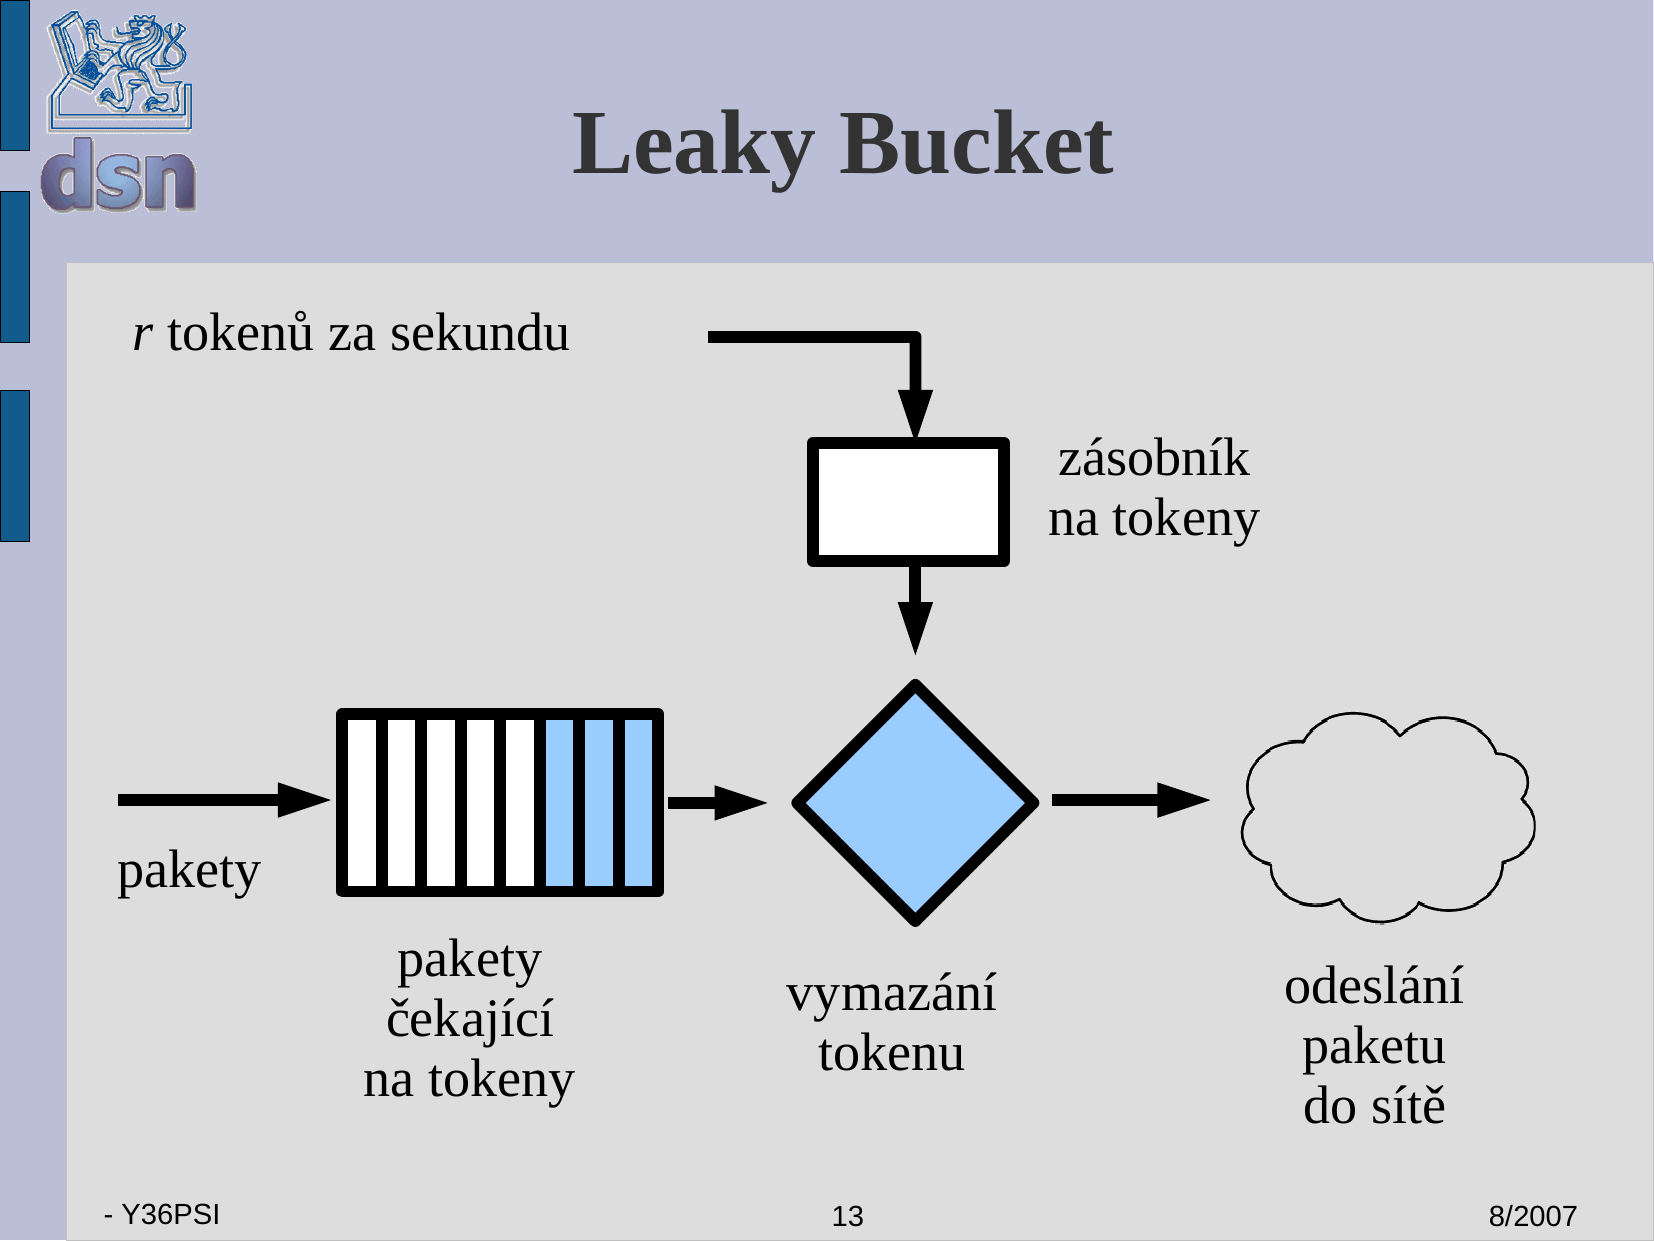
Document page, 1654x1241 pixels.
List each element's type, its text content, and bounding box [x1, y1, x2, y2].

text_box [342, 714, 659, 892]
text_box zásobník na tokeny [1033, 420, 1276, 558]
text_box r tokenů za sekundu [118, 295, 587, 372]
text_box vymazání tokenu [772, 954, 1013, 1092]
picture [1240, 711, 1536, 925]
text_box odeslání paketu do sítě [1269, 947, 1481, 1146]
text_box pakety [102, 831, 278, 908]
text_box [797, 684, 1034, 922]
title Leaky Bucket [210, 39, 1478, 247]
text_box pakety čekající na tokeny [348, 921, 592, 1119]
text_box [813, 442, 1004, 562]
picture [10, 10, 223, 230]
